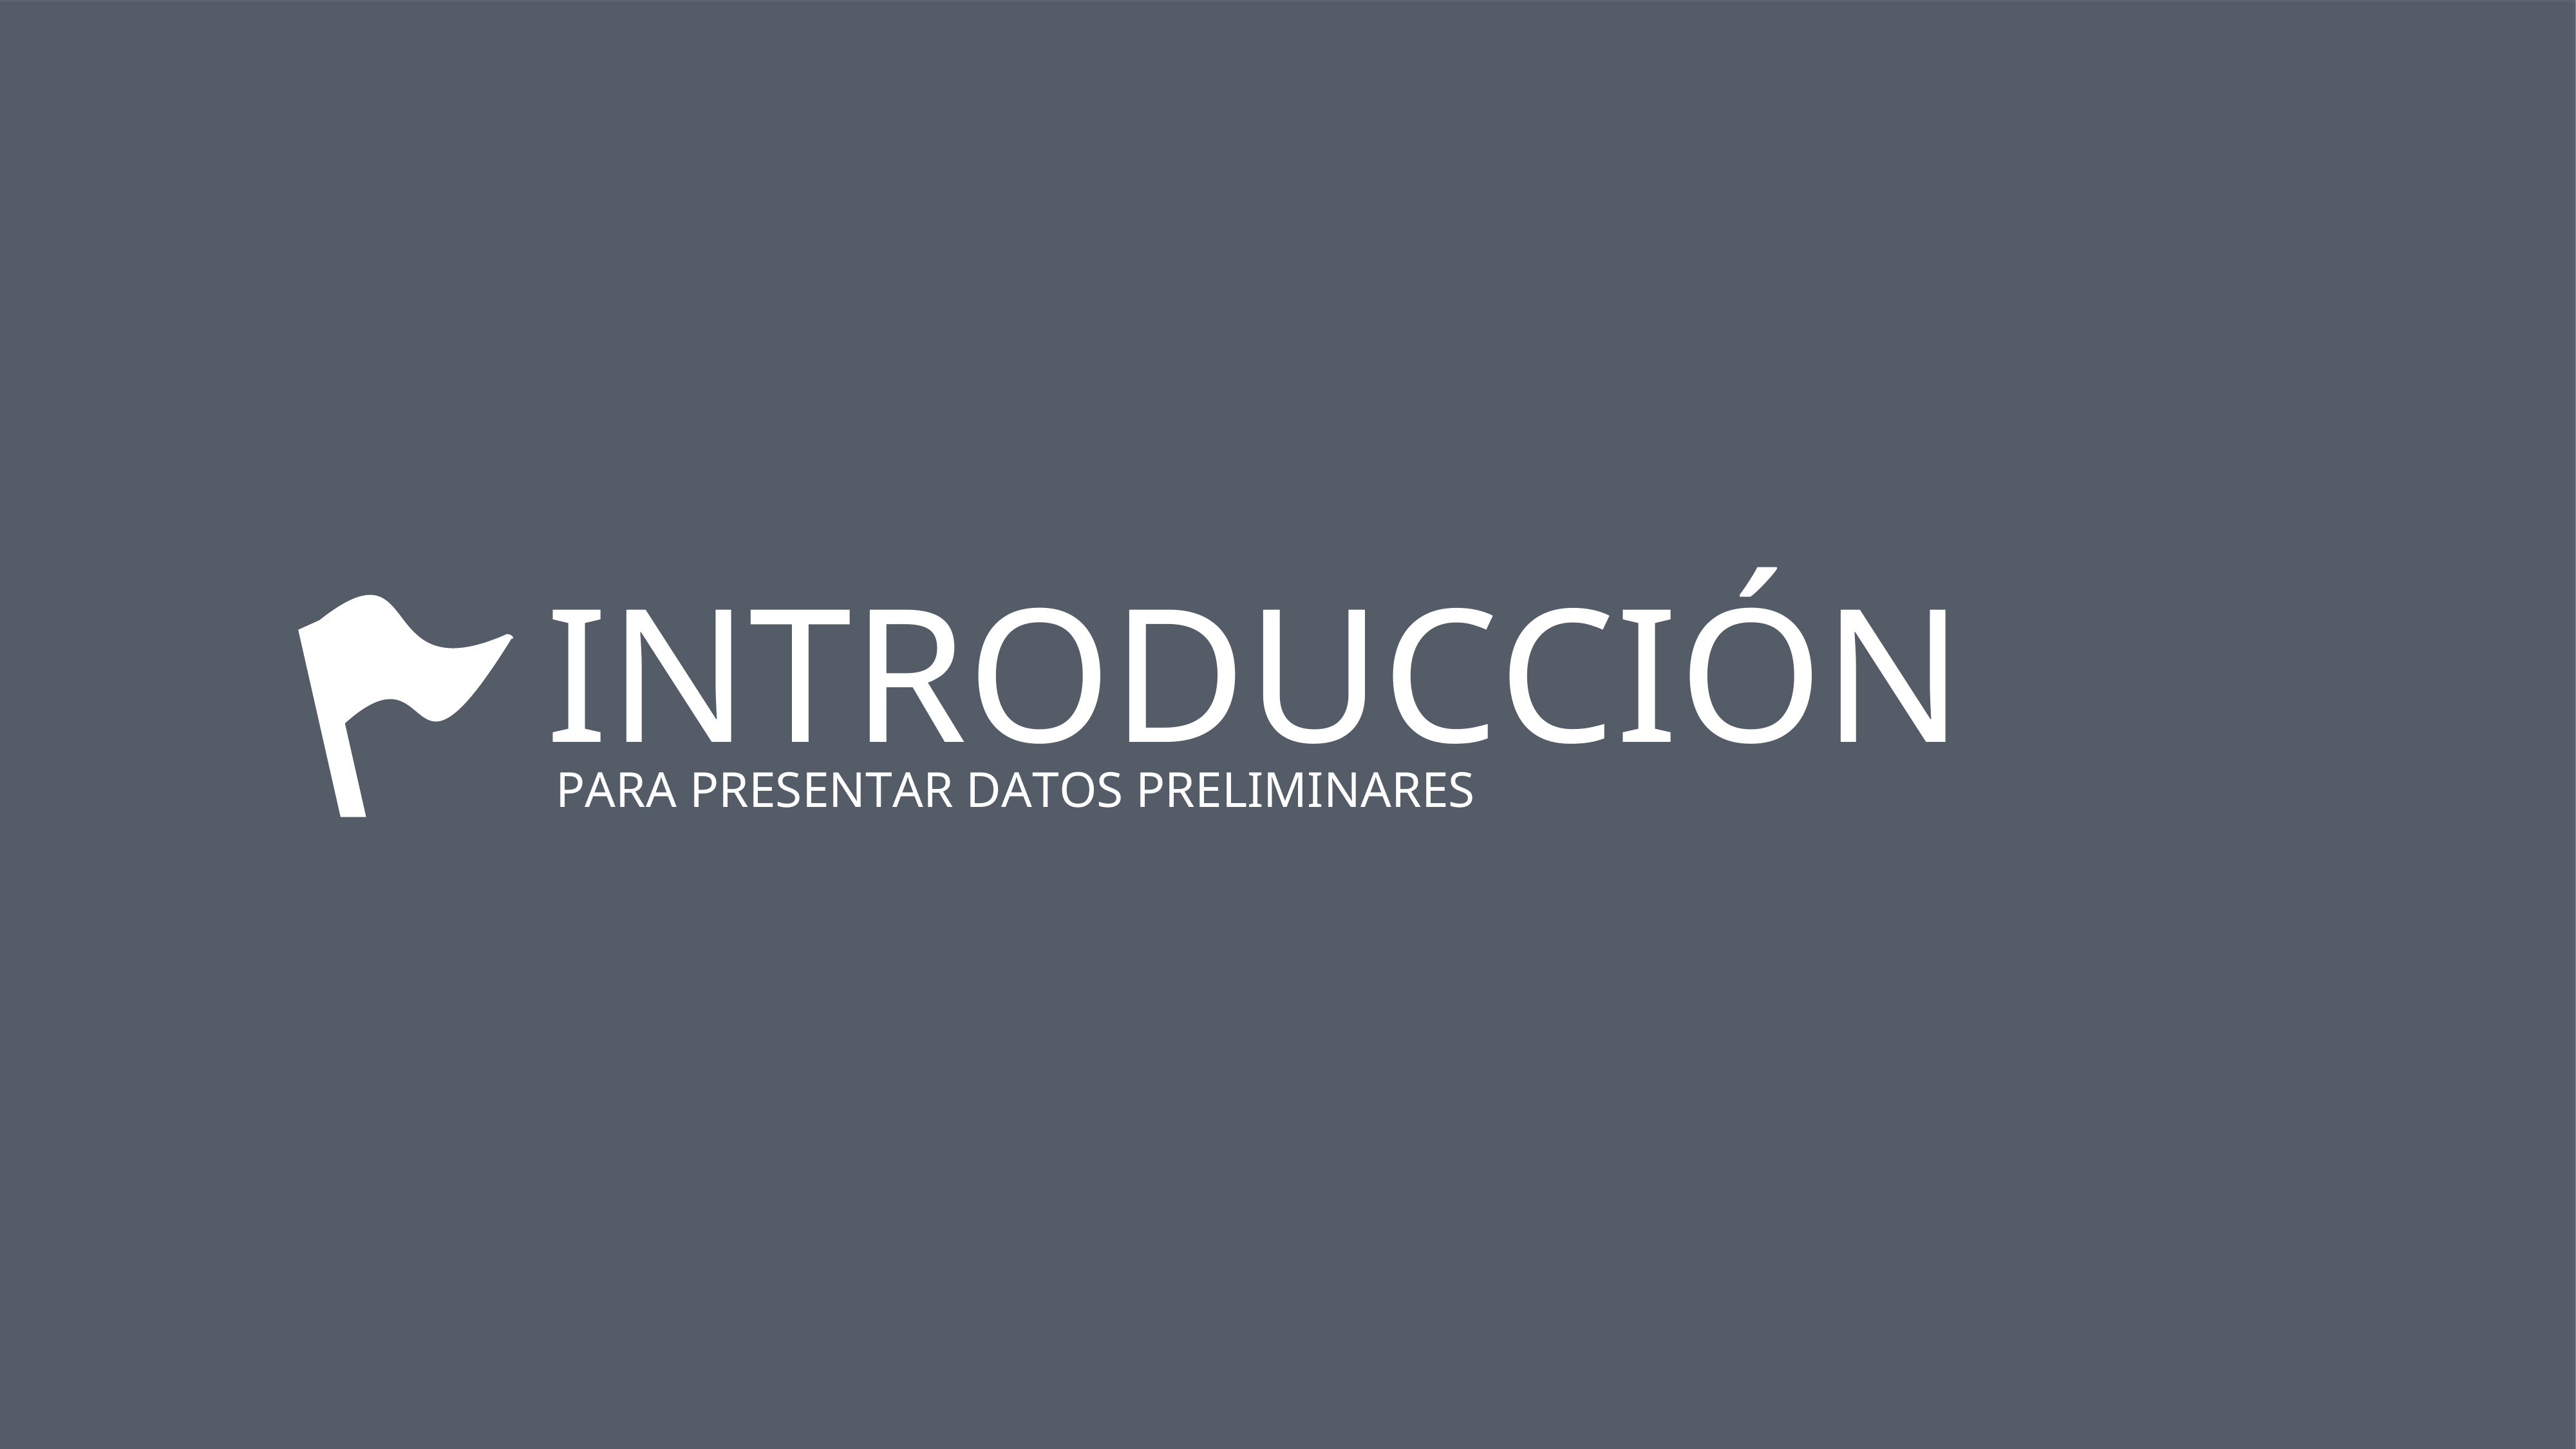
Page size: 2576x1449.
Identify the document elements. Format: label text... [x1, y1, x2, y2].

text_box INTRODUCCIÓN [536, 552, 2495, 784]
text_box [0, 0, 2576, 1449]
text_box PARA PRESENTAR DATOS PRELIMINARES [546, 753, 2505, 822]
